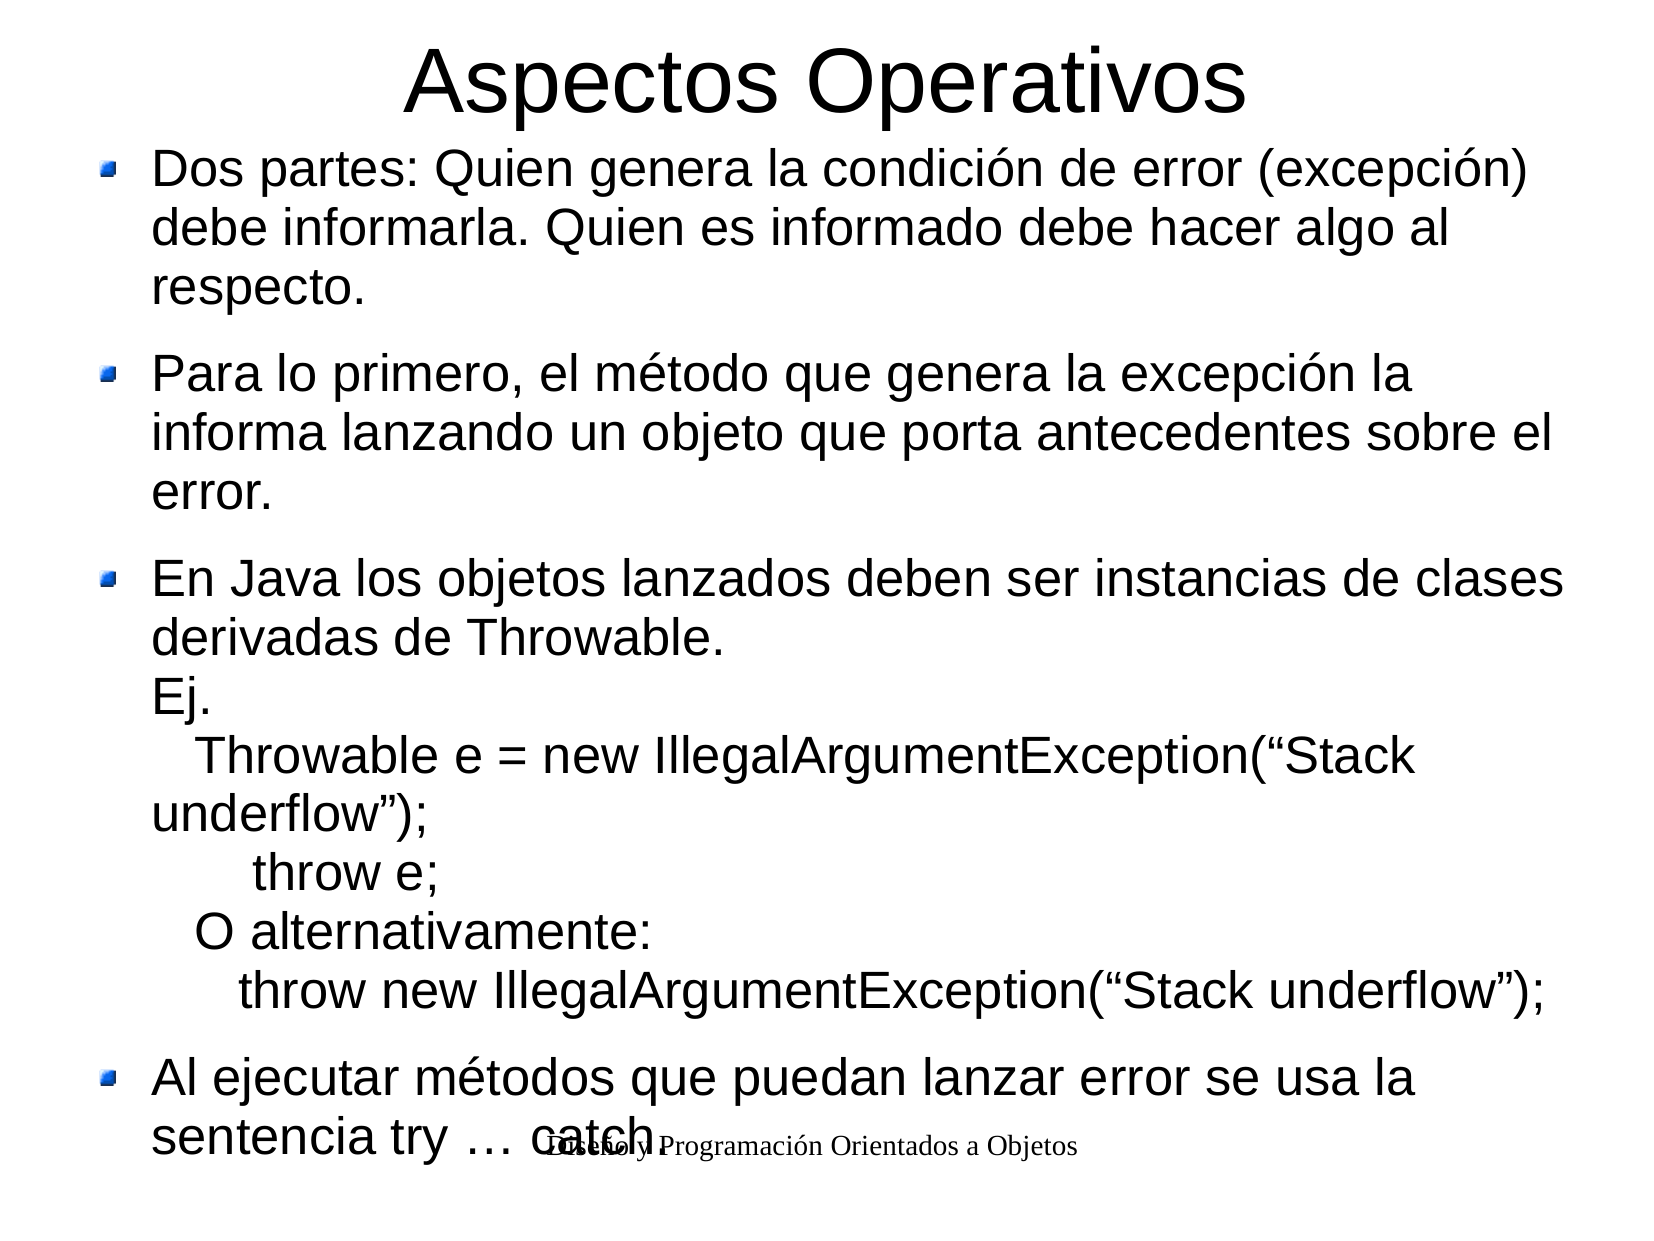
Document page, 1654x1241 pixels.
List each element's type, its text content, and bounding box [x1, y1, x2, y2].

list Dos partes: Quien genera la condición de error (excepción) debe informarla. Quien es informado debe hacer algo al respecto. Para lo primero, el método que genera la excepción la informa lanzando un objeto que porta antecedentes sobre el error. En Java los objetos lanzados deben ser instancias de clases derivadas de Throwable. Ej. Throwable e = new IllegalArgumentException(“Stack underflow”); throw e; O alternativamente: throw new IllegalArgumentException(“Stack underflow”); Al ejecutar métodos que puedan lanzar error se usa la sentencia try … catch. [82, 139, 1571, 1183]
title Aspectos Operativos [82, 13, 1571, 139]
